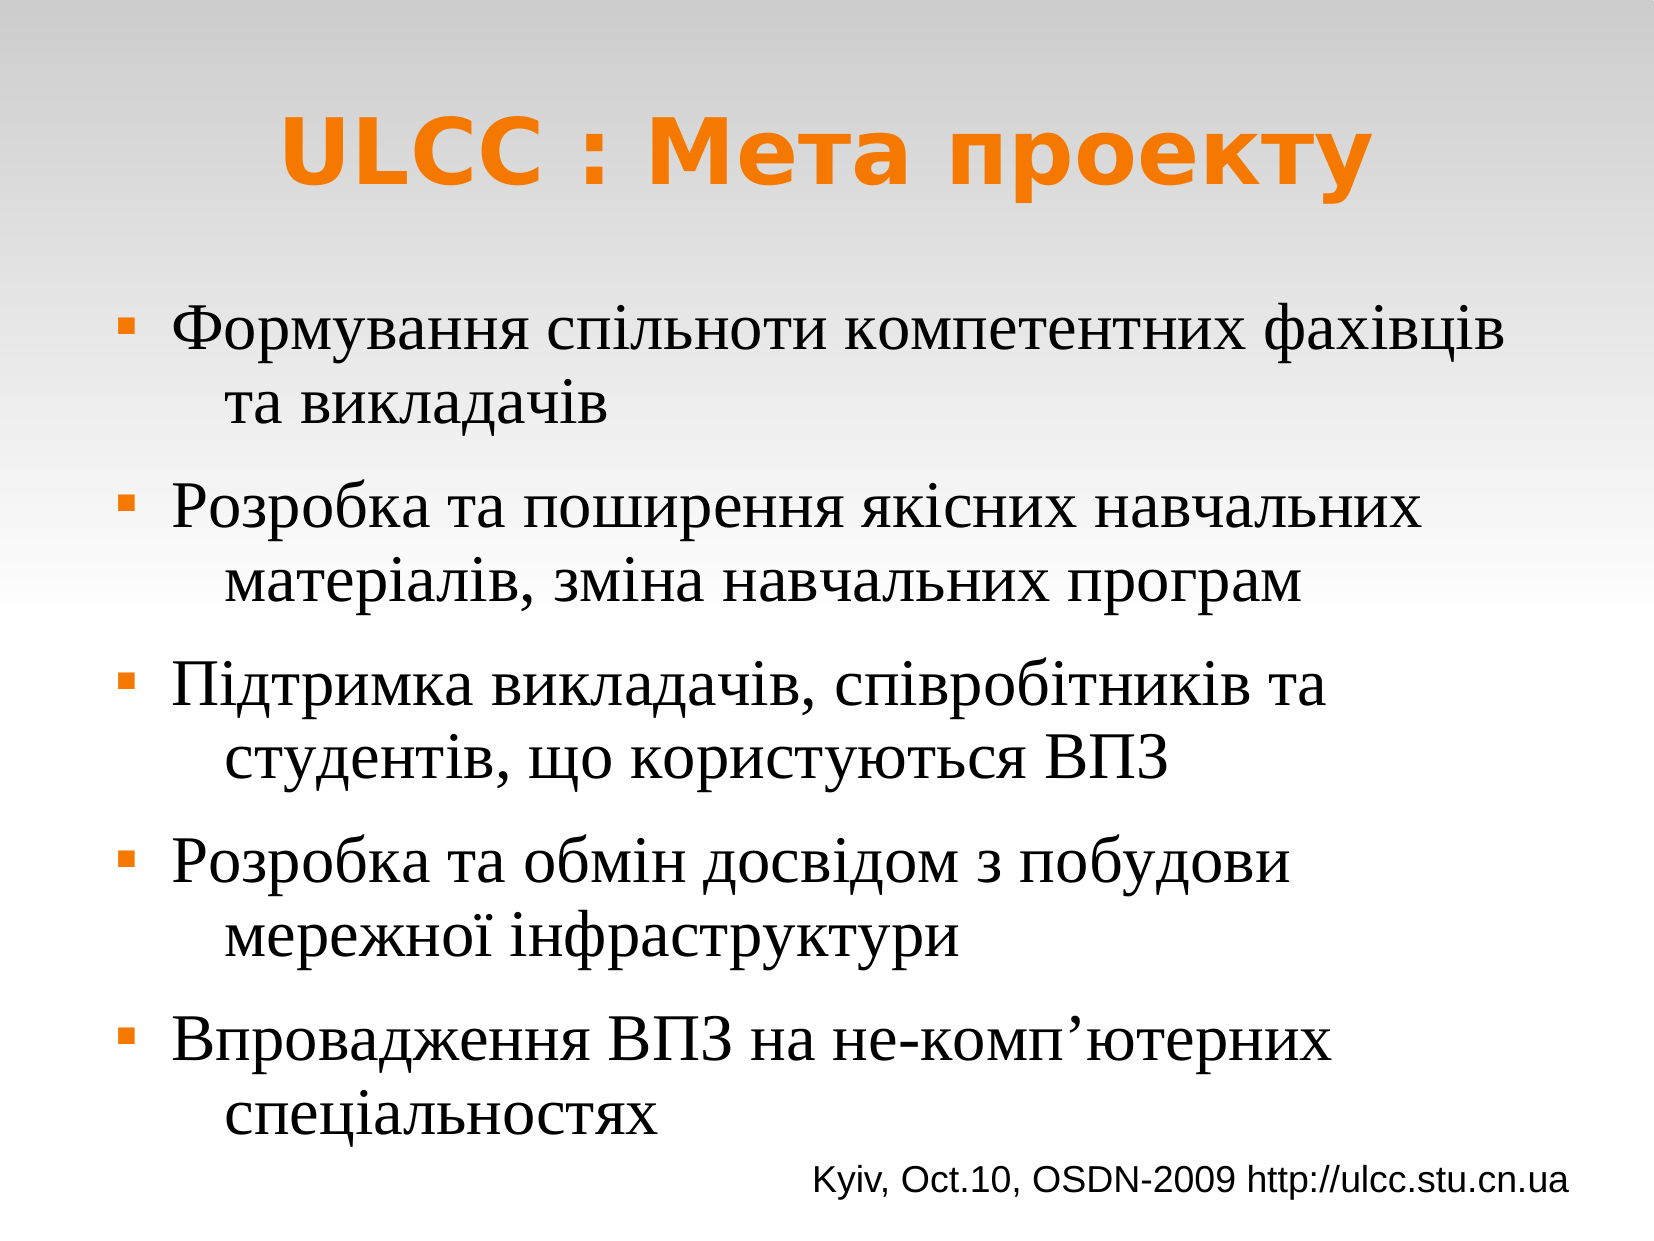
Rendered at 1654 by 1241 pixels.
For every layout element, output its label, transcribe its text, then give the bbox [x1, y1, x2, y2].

list Формування спільноти компетентних фахівців та викладачів Розробка та поширення якісних навчальних матеріалів, зміна навчальних програм Підтримка викладачів, співробітників та студентів, що користуються ВПЗ Розробка та обмін досвідом з побудови мережної інфраструктури Впровадження ВПЗ на не-комп’ютерних спеціальностях [82, 290, 1571, 1217]
text_box Kyiv, Oct.10, OSDN-2009 http://ulcc.stu.cn.ua [797, 1151, 1600, 1209]
title ULCC : Мета проекту [82, 49, 1571, 257]
